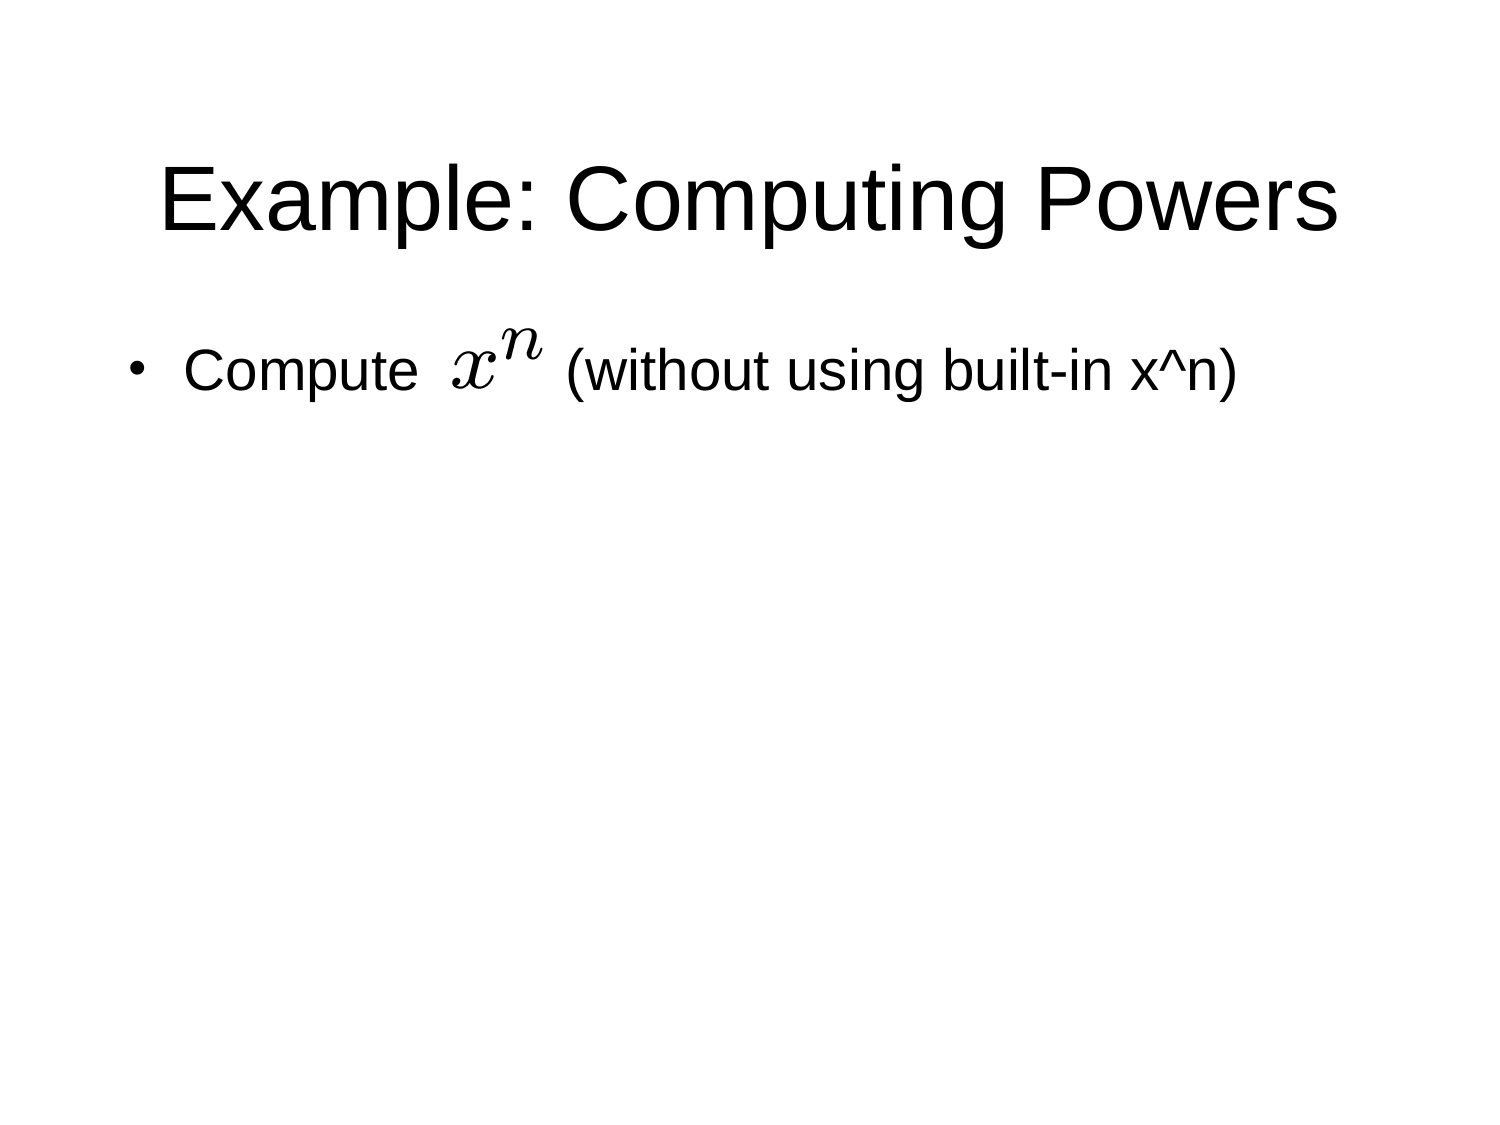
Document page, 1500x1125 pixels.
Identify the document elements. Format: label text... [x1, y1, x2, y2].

title Example: Computing Powers [112, 99, 1388, 288]
picture [448, 326, 545, 389]
list Compute (without using built-in x^n) [112, 324, 1388, 1000]
